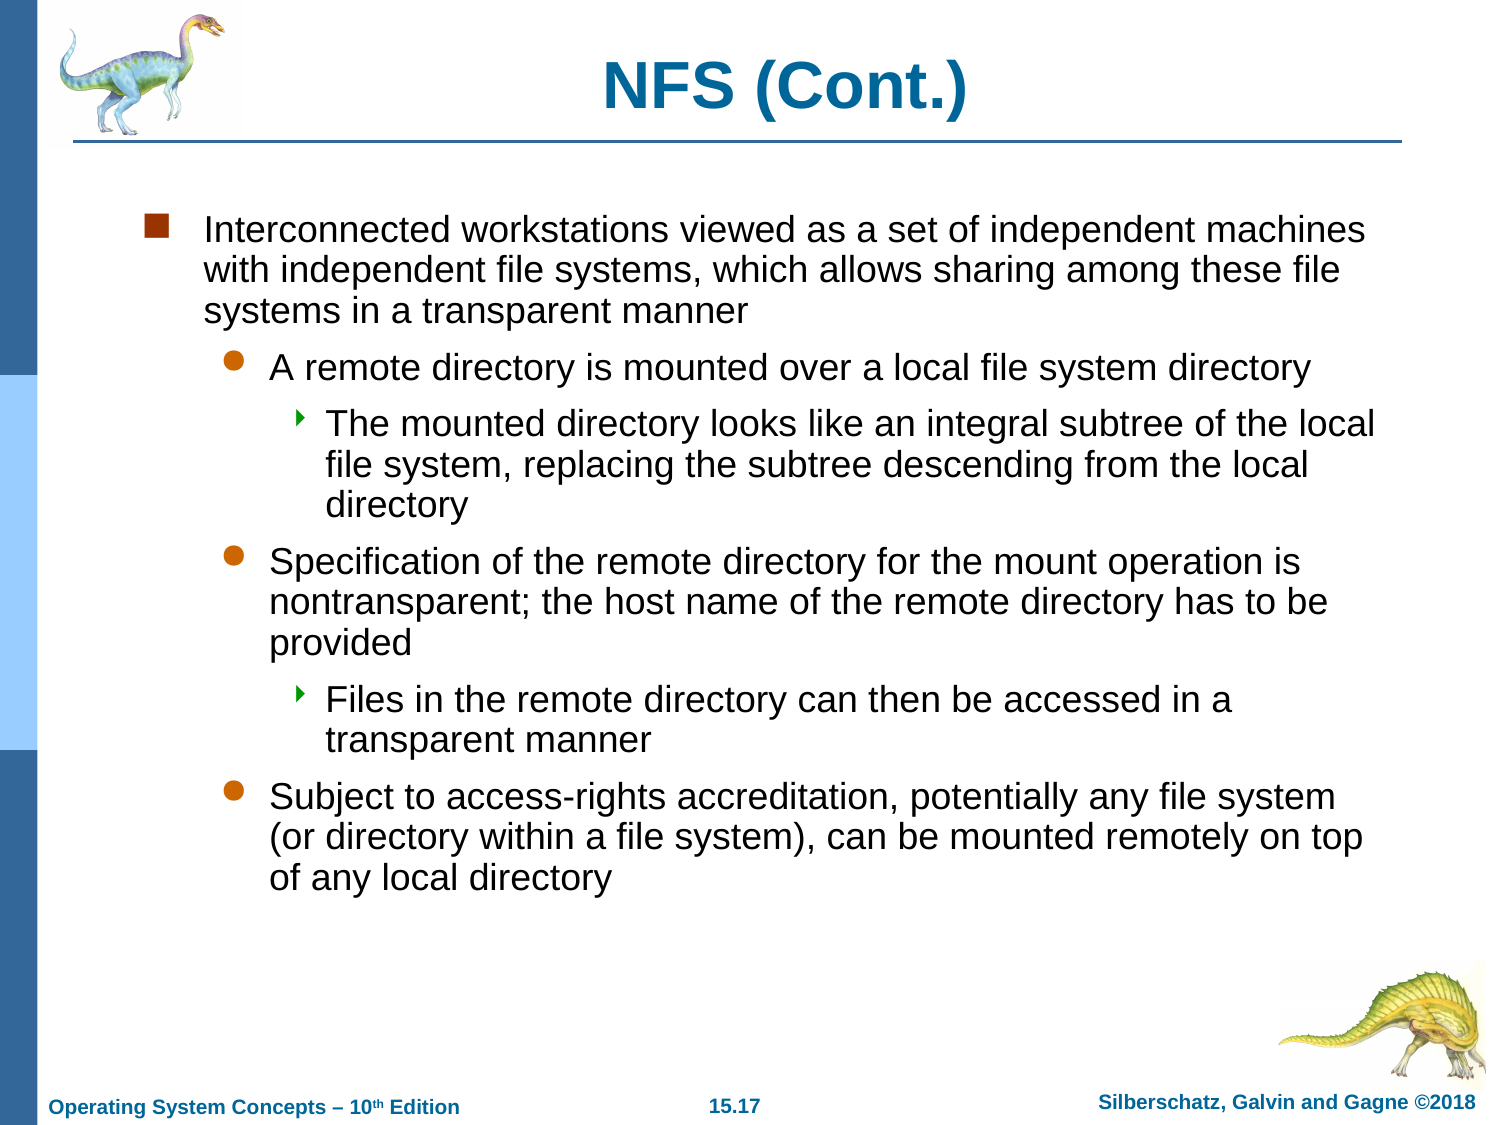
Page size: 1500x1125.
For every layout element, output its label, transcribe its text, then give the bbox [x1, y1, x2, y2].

picture [46, 0, 243, 149]
picture [1415, 1094, 1423, 1099]
title NFS (Cont.) [146, 35, 1425, 130]
list Interconnected workstations viewed as a set of independent machines with independent file systems, which allows sharing among these file systems in a transparent manner A remote directory is mounted over a local file system directory The mounted directory looks like an integral subtree of the local file system, replacing the subtree descending from the local directory Specification of the remote directory for the mount operation is nontransparent; the host name of the remote directory has to be provided Files in the remote directory can then be accessed in a transparent manner Subject to access-rights accreditation, potentially any file system (or directory within a file system), can be mounted remotely on top of any local directory [132, 202, 1393, 946]
picture [1275, 959, 1486, 1090]
